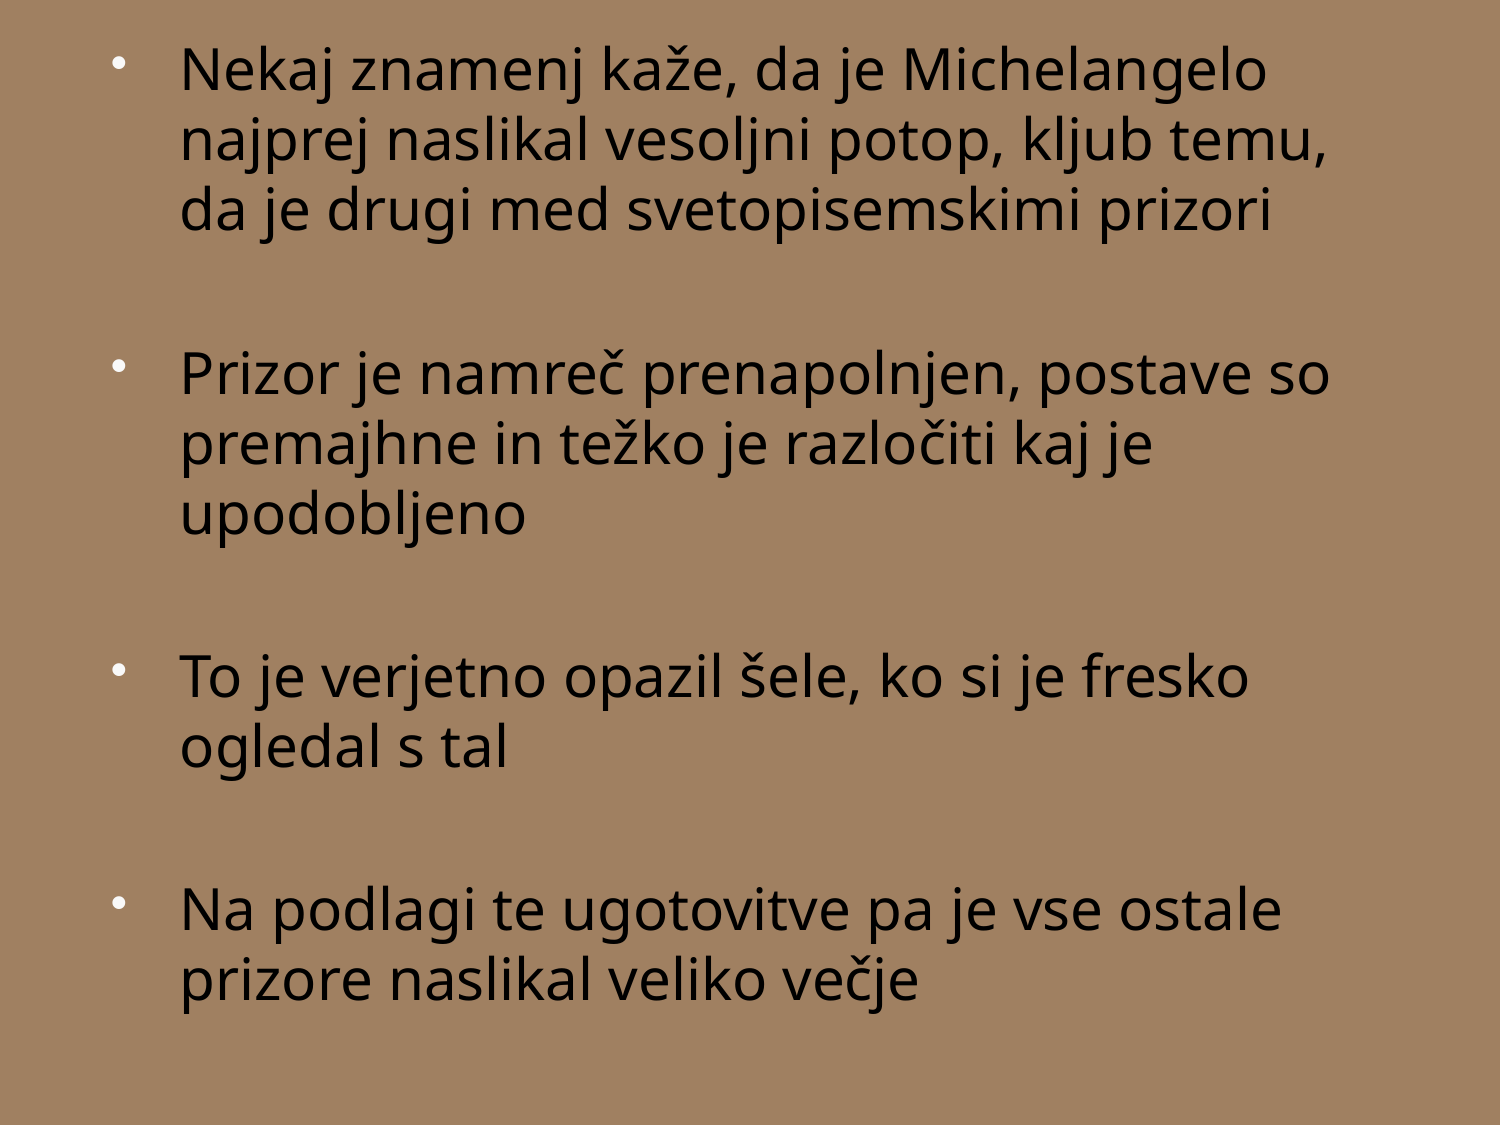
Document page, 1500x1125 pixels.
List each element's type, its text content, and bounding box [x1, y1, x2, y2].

list Nekaj znamenj kaže, da je Michelangelo najprej naslikal vesoljni potop, kljub temu, da je drugi med svetopisemskimi prizori Prizor je namreč prenapolnjen, postave so premajhne in težko je razločiti kaj je upodobljeno To je verjetno opazil šele, ko si je fresko ogledal s tal Na podlagi te ugotovitve pa je vse ostale prizore naslikal veliko večje [75, 24, 1425, 1100]
